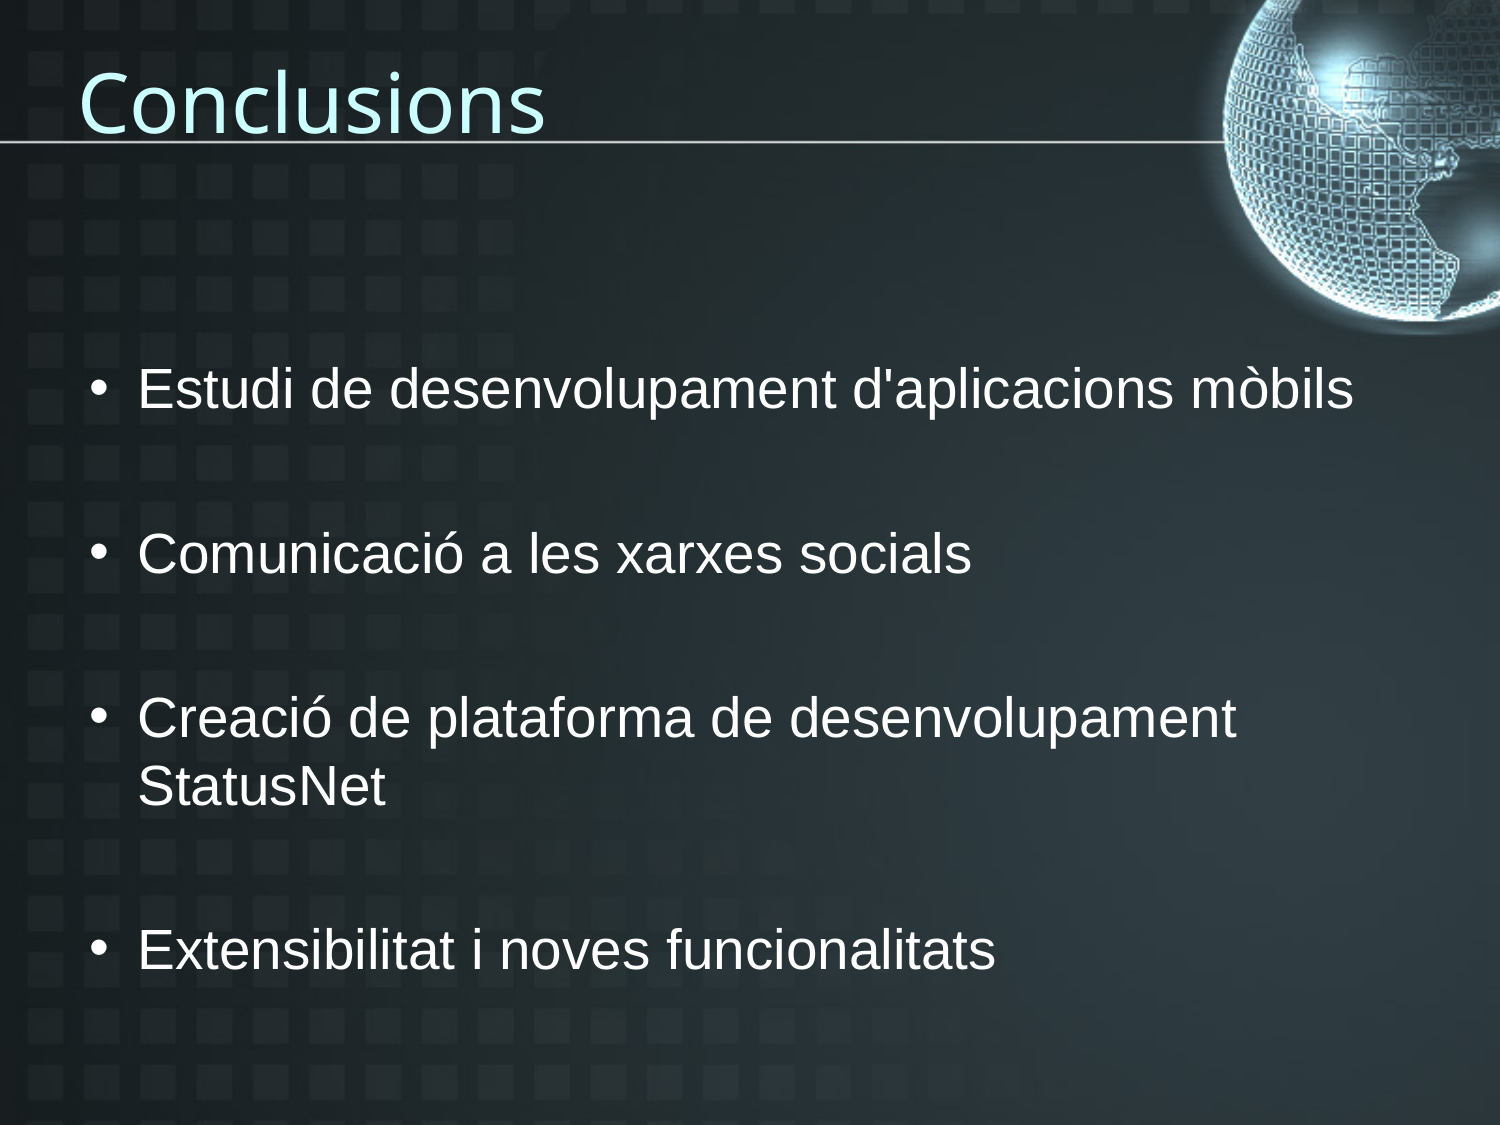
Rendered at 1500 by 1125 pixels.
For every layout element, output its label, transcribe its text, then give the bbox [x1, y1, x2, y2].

list Estudi de desenvolupament d'aplicacions mòbils Comunicació a les xarxes socials Creació de plataforma de desenvolupament StatusNet Extensibilitat i noves funcionalitats [75, 262, 1426, 1005]
picture [0, 0, 1500, 1125]
title Conclusions [62, 24, 1213, 176]
